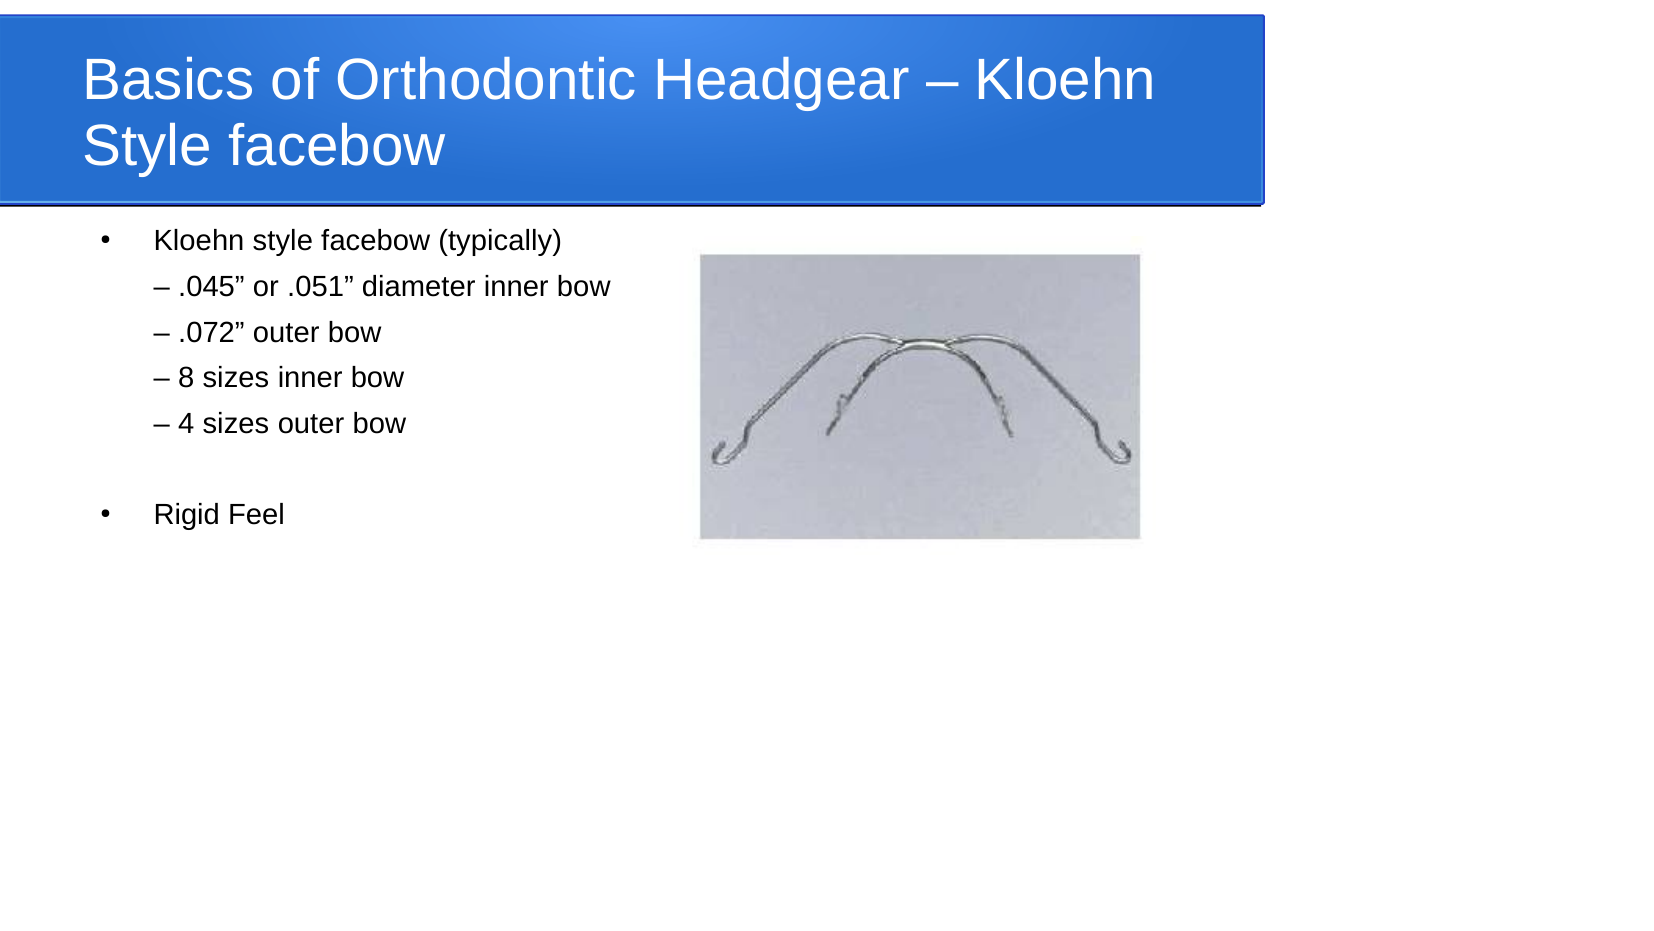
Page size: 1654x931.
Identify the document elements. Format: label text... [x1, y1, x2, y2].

list Kloehn style facebow (typically) – .045” or .051” diameter inner bow – .072” outer bow – 8 sizes inner bow – 4 sizes outer bow Rigid Feel [82, 224, 1571, 764]
title Basics of Orthodontic Headgear – Kloehn Style facebow [82, 35, 1235, 189]
picture [655, 236, 1156, 556]
